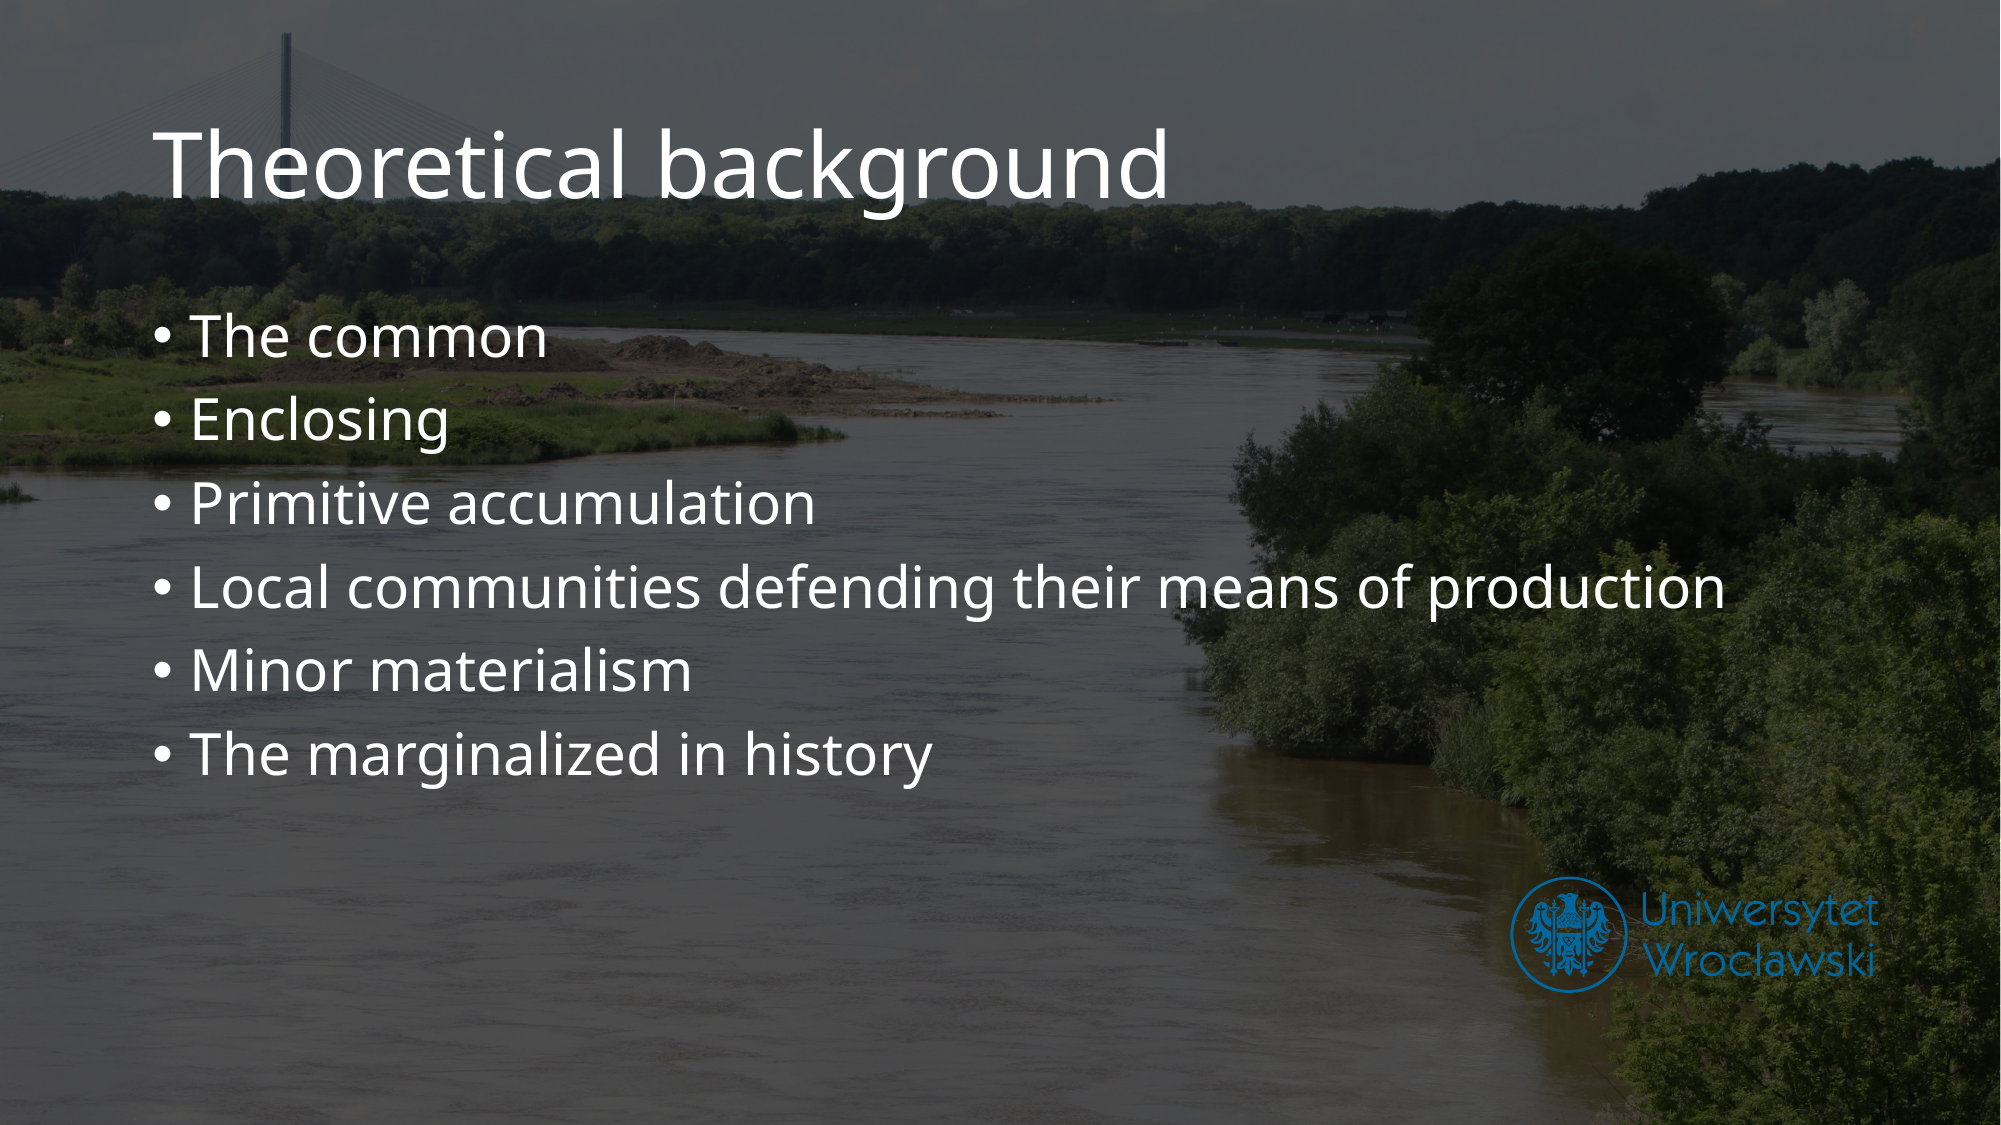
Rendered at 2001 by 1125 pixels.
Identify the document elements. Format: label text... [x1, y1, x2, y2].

list The common Enclosing Primitive accumulation Local communities defending their means of production Minor materialism The marginalized in history [137, 299, 1863, 1014]
title Theoretical background [137, 59, 1863, 278]
picture [0, 0, 2000, 1125]
